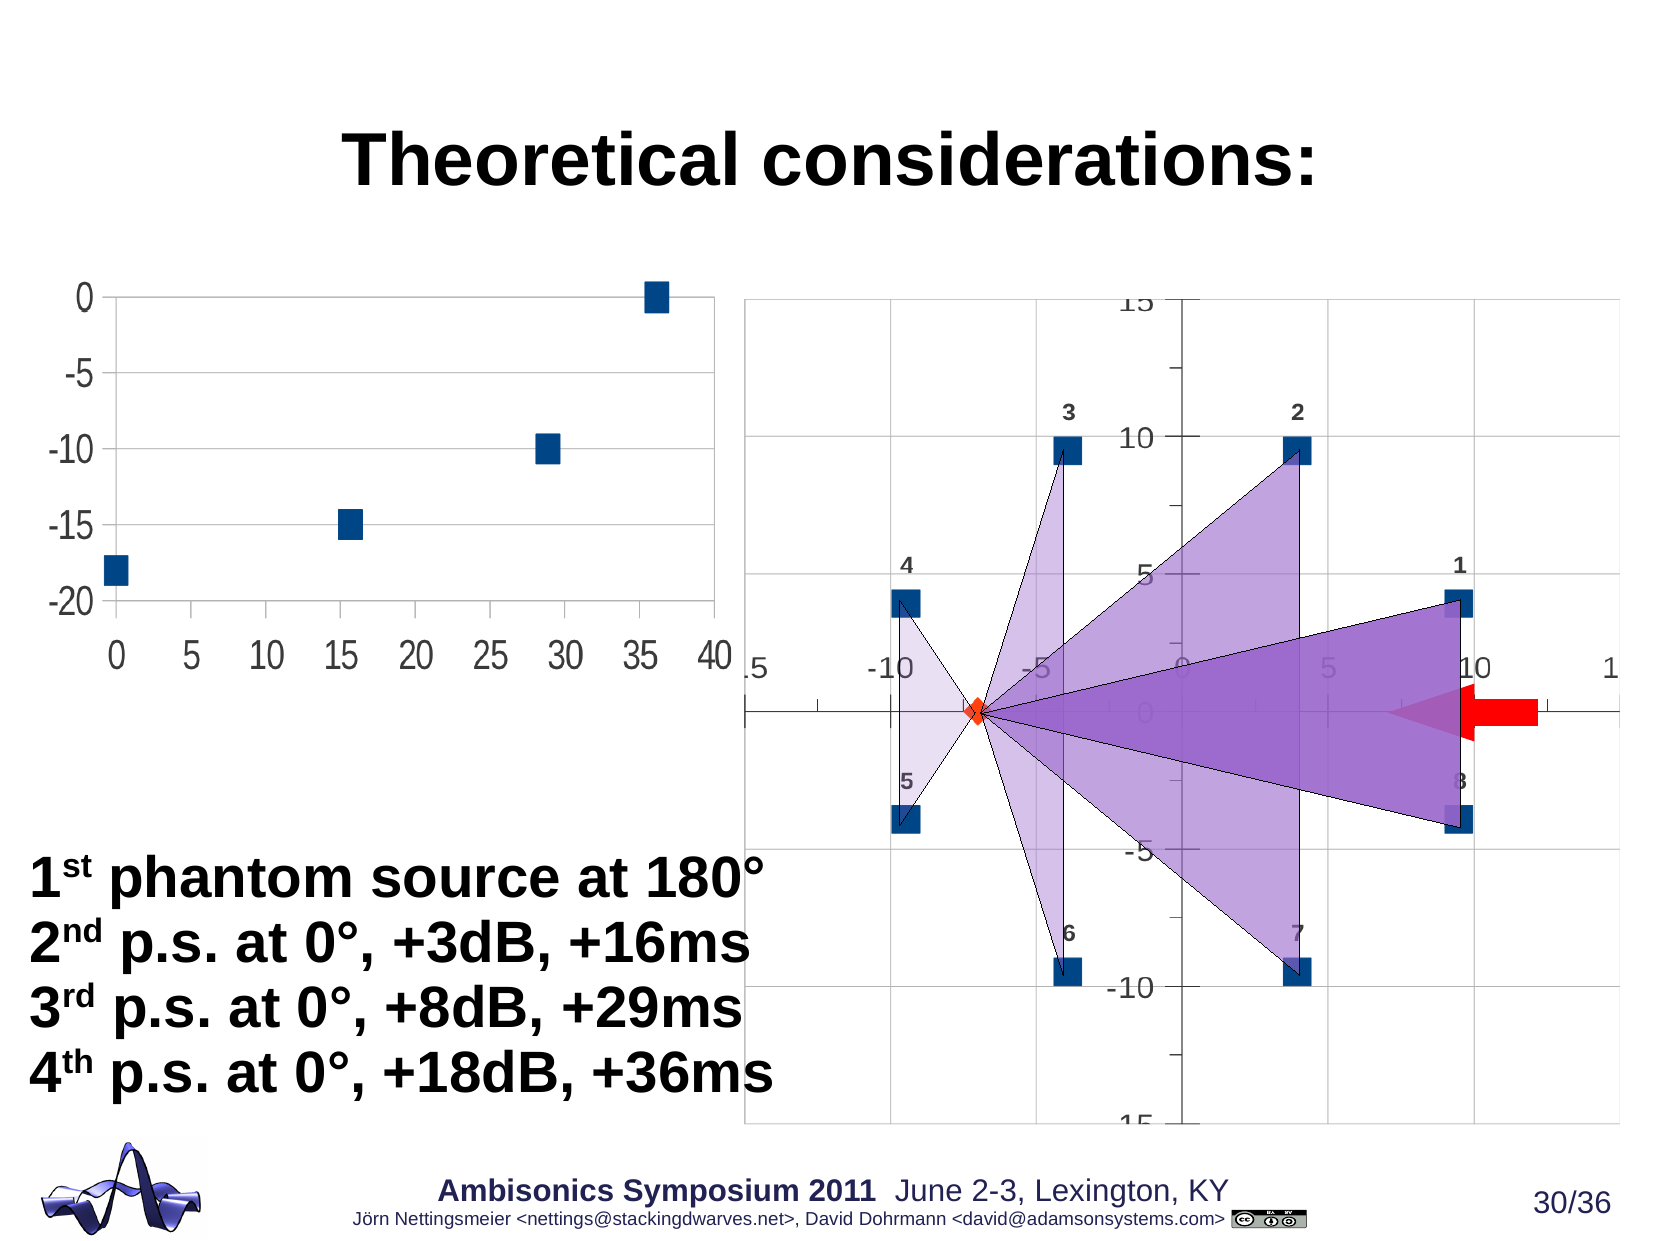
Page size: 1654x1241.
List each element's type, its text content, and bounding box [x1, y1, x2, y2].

text_box 1st phantom source at 180° 2nd p.s. at 0°, +3dB, +16ms 3rd p.s. at 0°, +8dB, +29ms 4th p.s. at 0°, +18dB, +36ms [29, 787, 788, 1163]
text_box [899, 600, 976, 826]
title Theoretical considerations: [86, 55, 1576, 263]
picture [37, 1163, 208, 1241]
picture [12, 232, 1654, 1126]
text_box [980, 449, 1461, 976]
